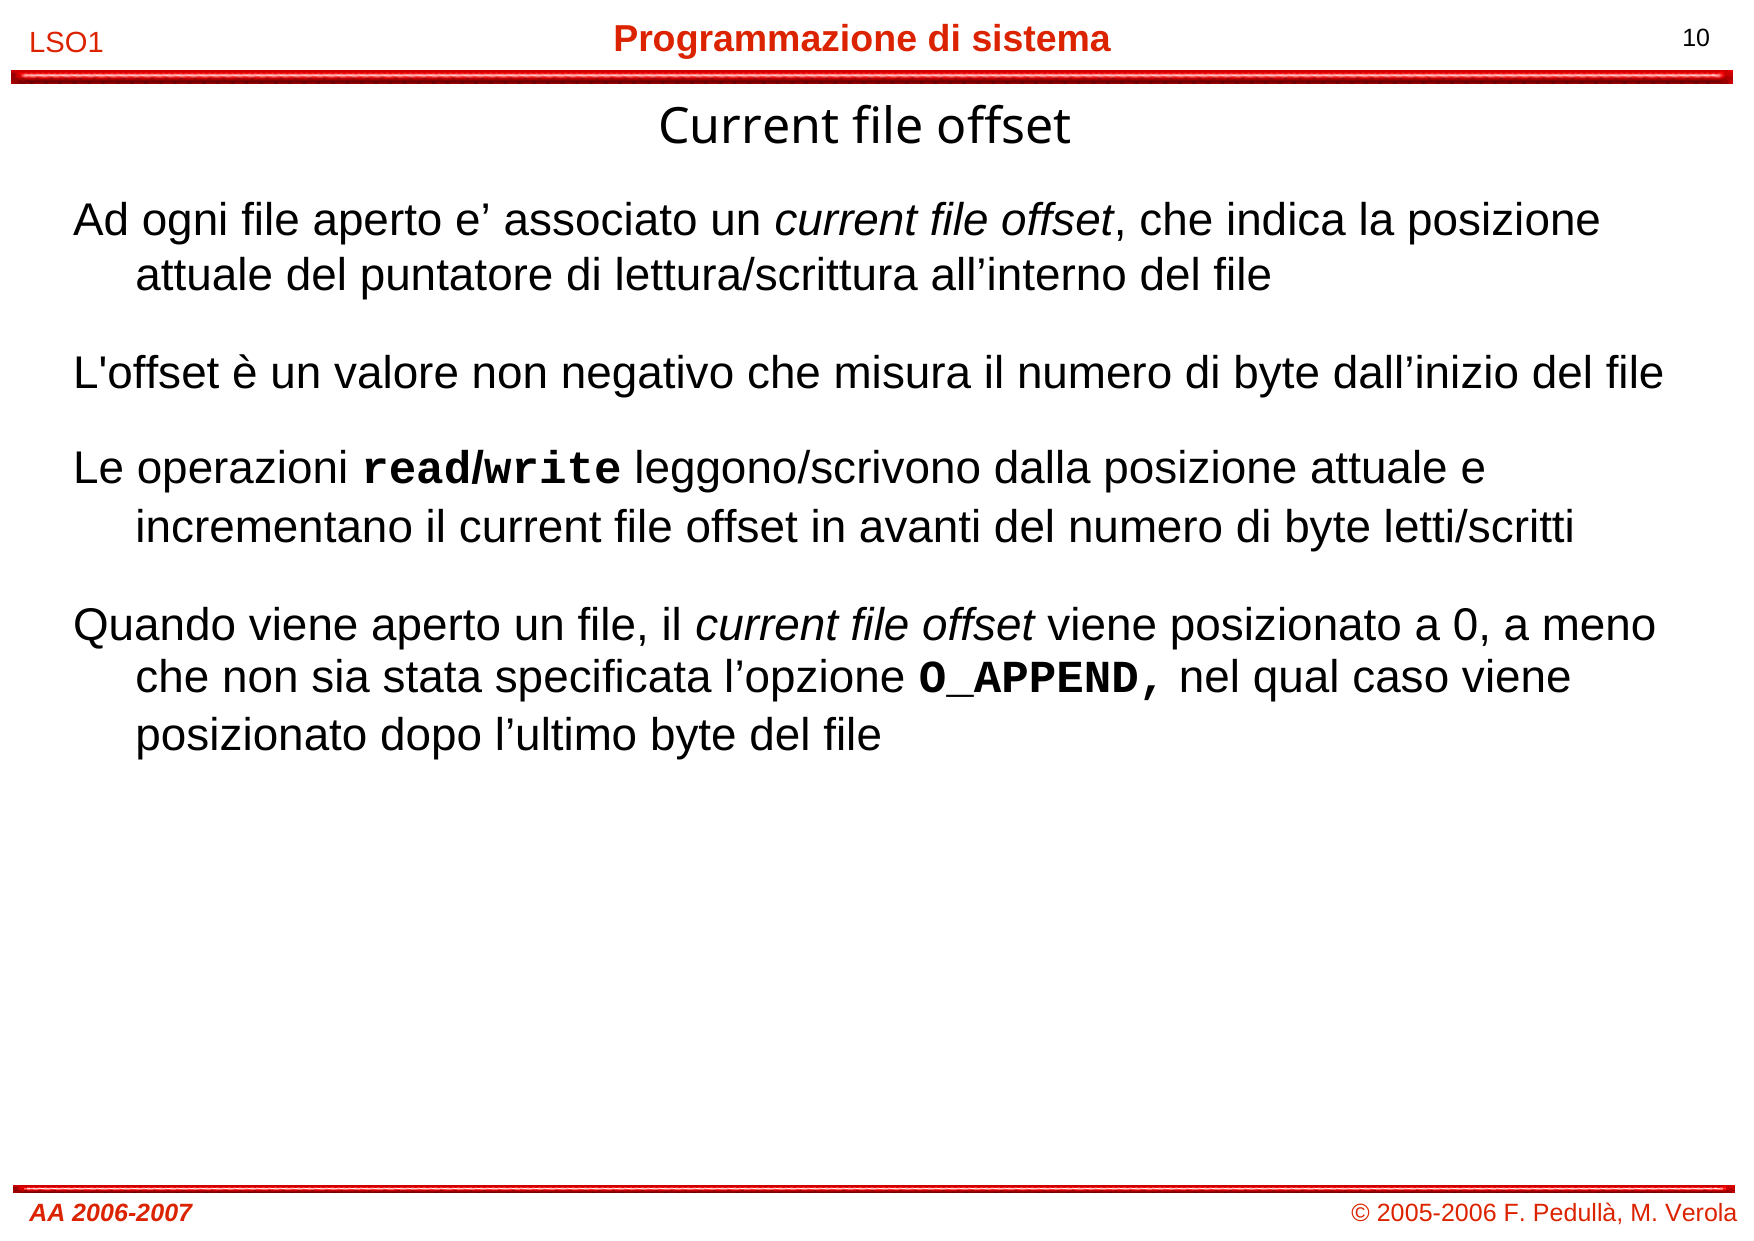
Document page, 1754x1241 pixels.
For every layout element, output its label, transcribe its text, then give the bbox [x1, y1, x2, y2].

list Ad ogni file aperto e’ associato un current file offset, che indica la posizione attuale del puntatore di lettura/scrittura all’interno del file L'offset è un valore non negativo che misura il numero di byte dall’inizio del file Le operazioni read/write leggono/scrivono dalla posizione attuale e incrementano il current file offset in avanti del numero di byte letti/scritti Quando viene aperto un file, il current file offset viene posizionato a 0, a meno che non sia stata specificata l’opzione O_APPEND, nel qual caso viene posizionato dopo l’ultimo byte del file [58, 183, 1696, 1066]
picture [13, 1185, 1735, 1193]
title Current file offset [514, 78, 1217, 174]
picture [11, 70, 1733, 84]
